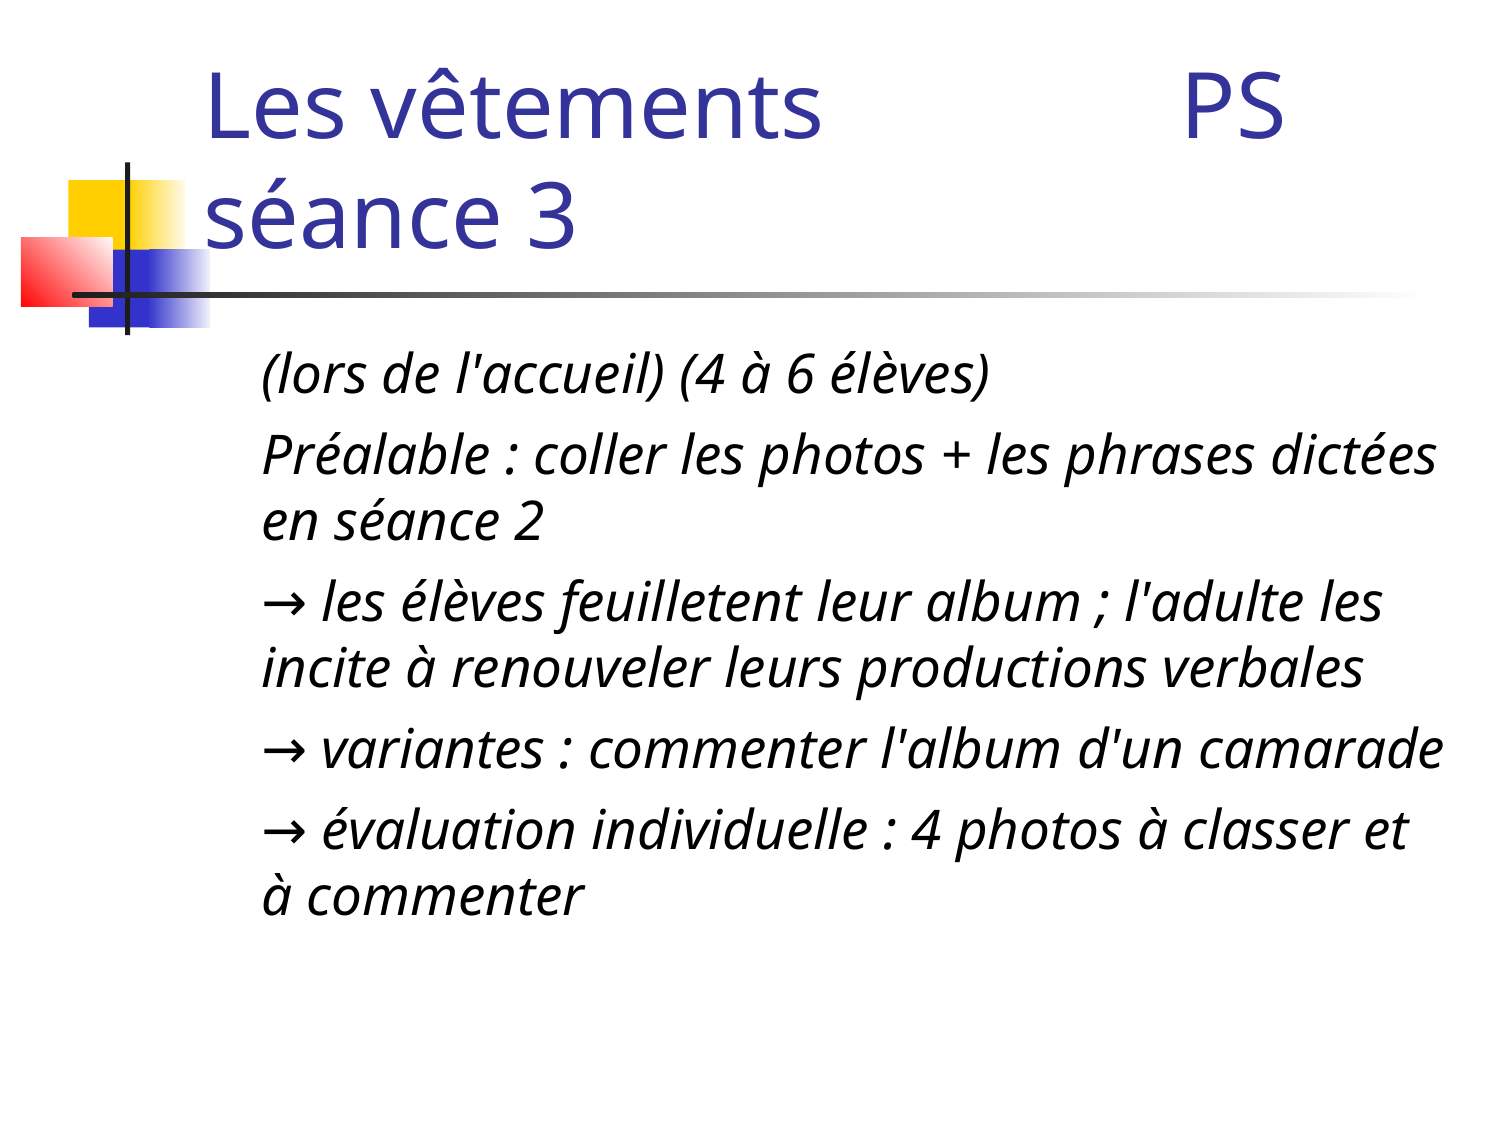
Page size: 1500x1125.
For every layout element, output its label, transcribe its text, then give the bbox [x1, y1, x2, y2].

title Les vêtements PS séance 3 [188, 35, 1467, 275]
list (lors de l'accueil) (4 à 6 élèves) Préalable : coller les photos + les phrases dictées en séance 2 → les élèves feuilletent leur album ; l'adulte les incite à renouveler leurs productions verbales → variantes : commenter l'album d'un camarade → évaluation individuelle : 4 photos à classer et à commenter [193, 330, 1469, 1006]
